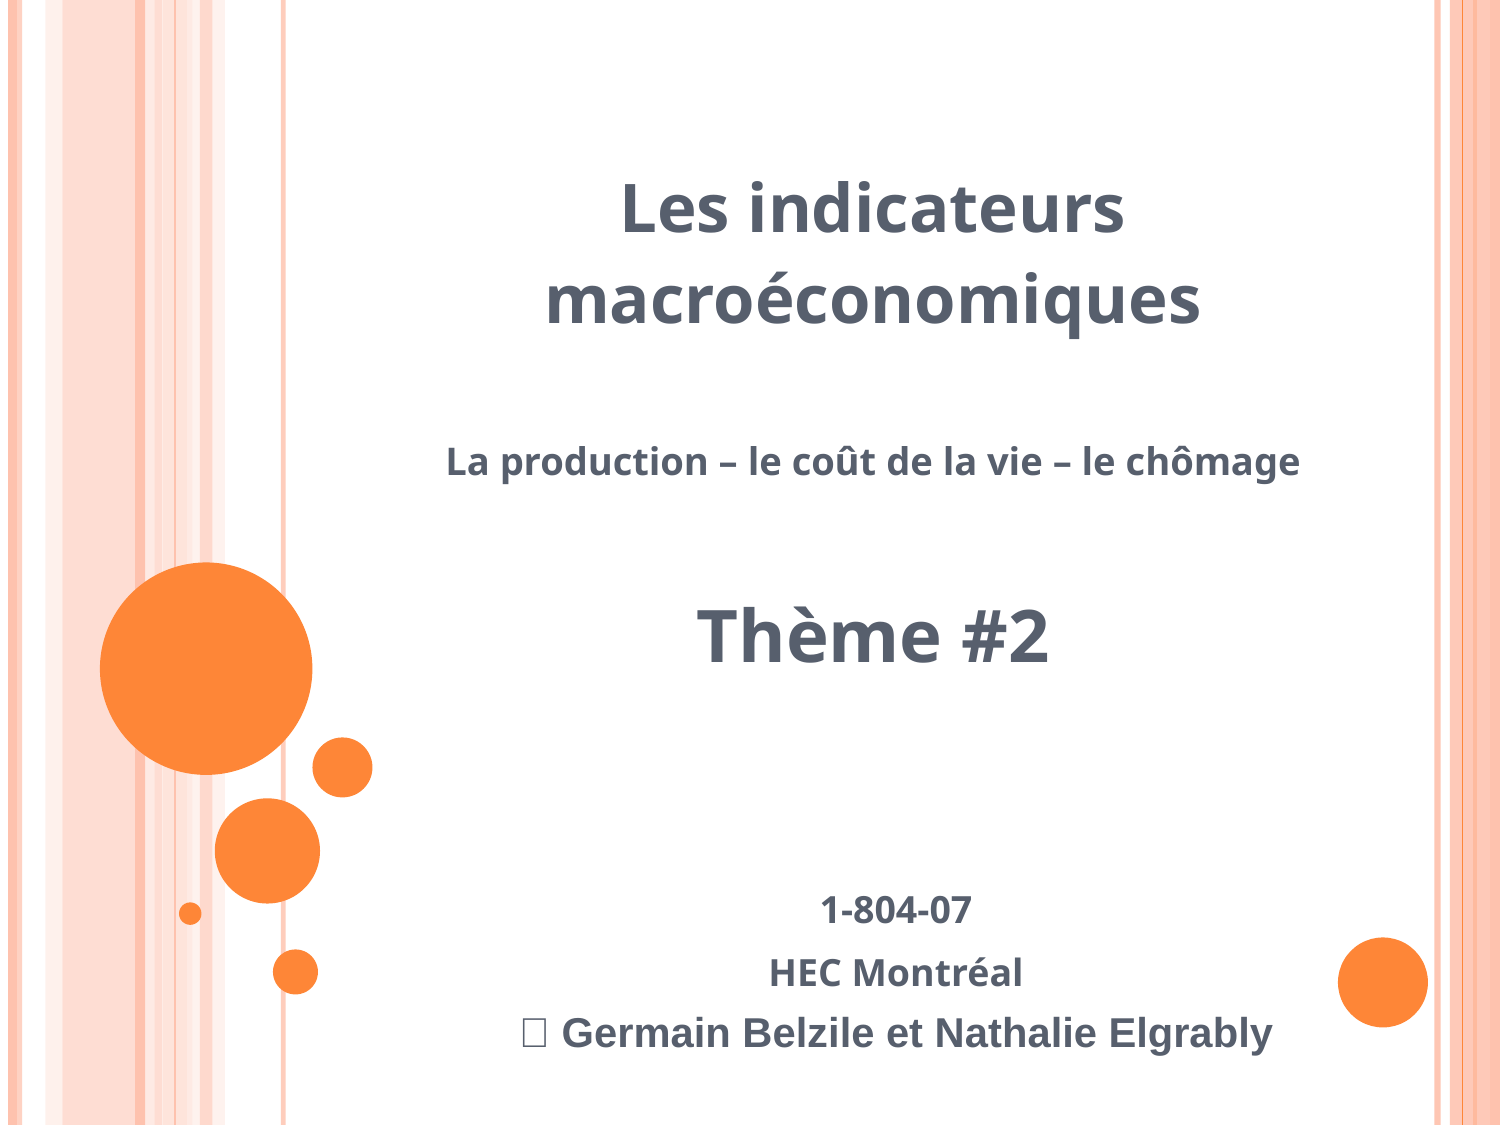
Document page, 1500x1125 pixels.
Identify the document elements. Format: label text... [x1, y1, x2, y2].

text_box 1-804-07 HEC Montréal  Germain Belzile et Nathalie Elgrably [421, 875, 1372, 1114]
text_box Les indicateurs macroéconomiques La production – le coût de la vie – le chômage Thème #2 [304, 152, 1442, 692]
